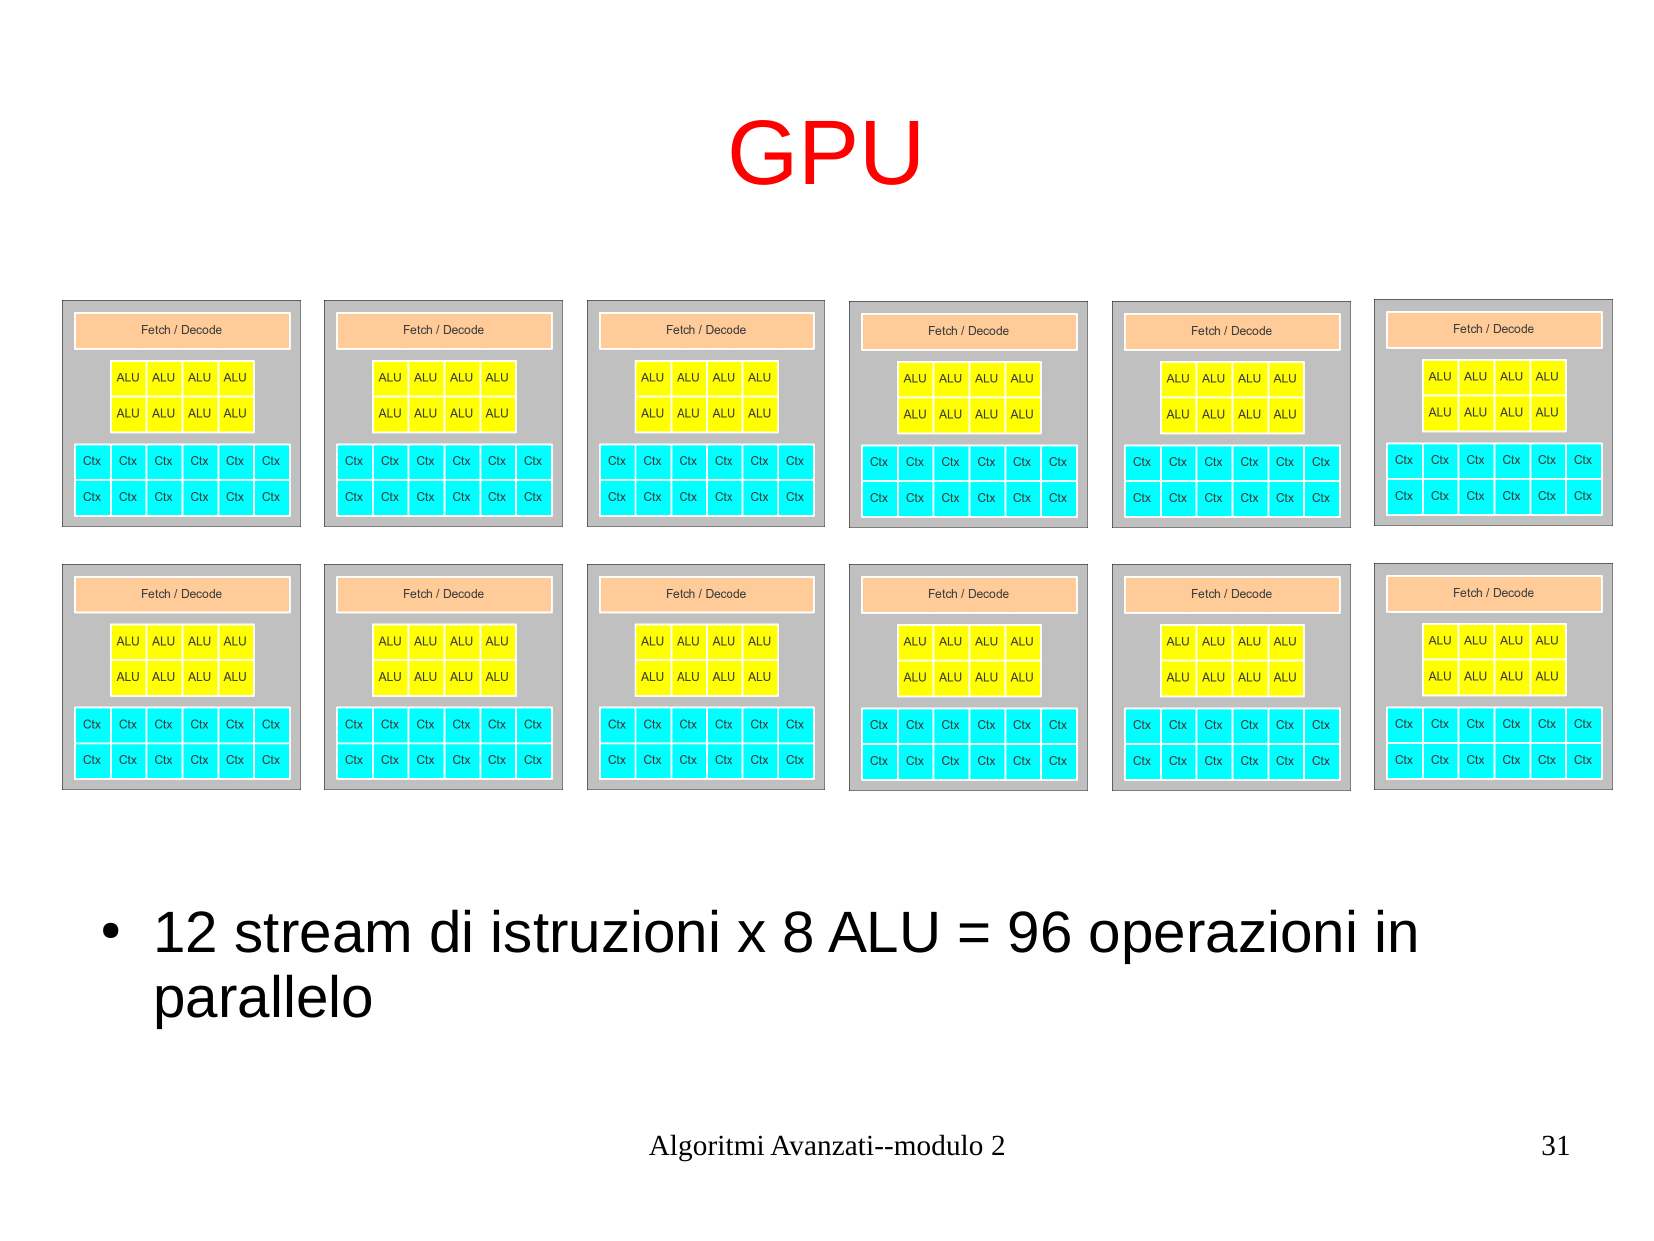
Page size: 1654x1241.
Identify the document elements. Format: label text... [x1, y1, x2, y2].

title GPU [82, 49, 1571, 257]
picture [62, 564, 301, 790]
picture [587, 564, 826, 790]
picture [587, 300, 826, 527]
picture [324, 300, 563, 527]
picture [1374, 299, 1613, 526]
picture [1112, 301, 1351, 528]
picture [849, 301, 1088, 528]
list 12 stream di istruzioni x 8 ALU = 96 operazioni in parallelo [82, 900, 1571, 1109]
picture [849, 564, 1088, 791]
picture [1374, 563, 1613, 790]
picture [324, 564, 563, 790]
picture [62, 300, 301, 527]
picture [1112, 564, 1351, 791]
